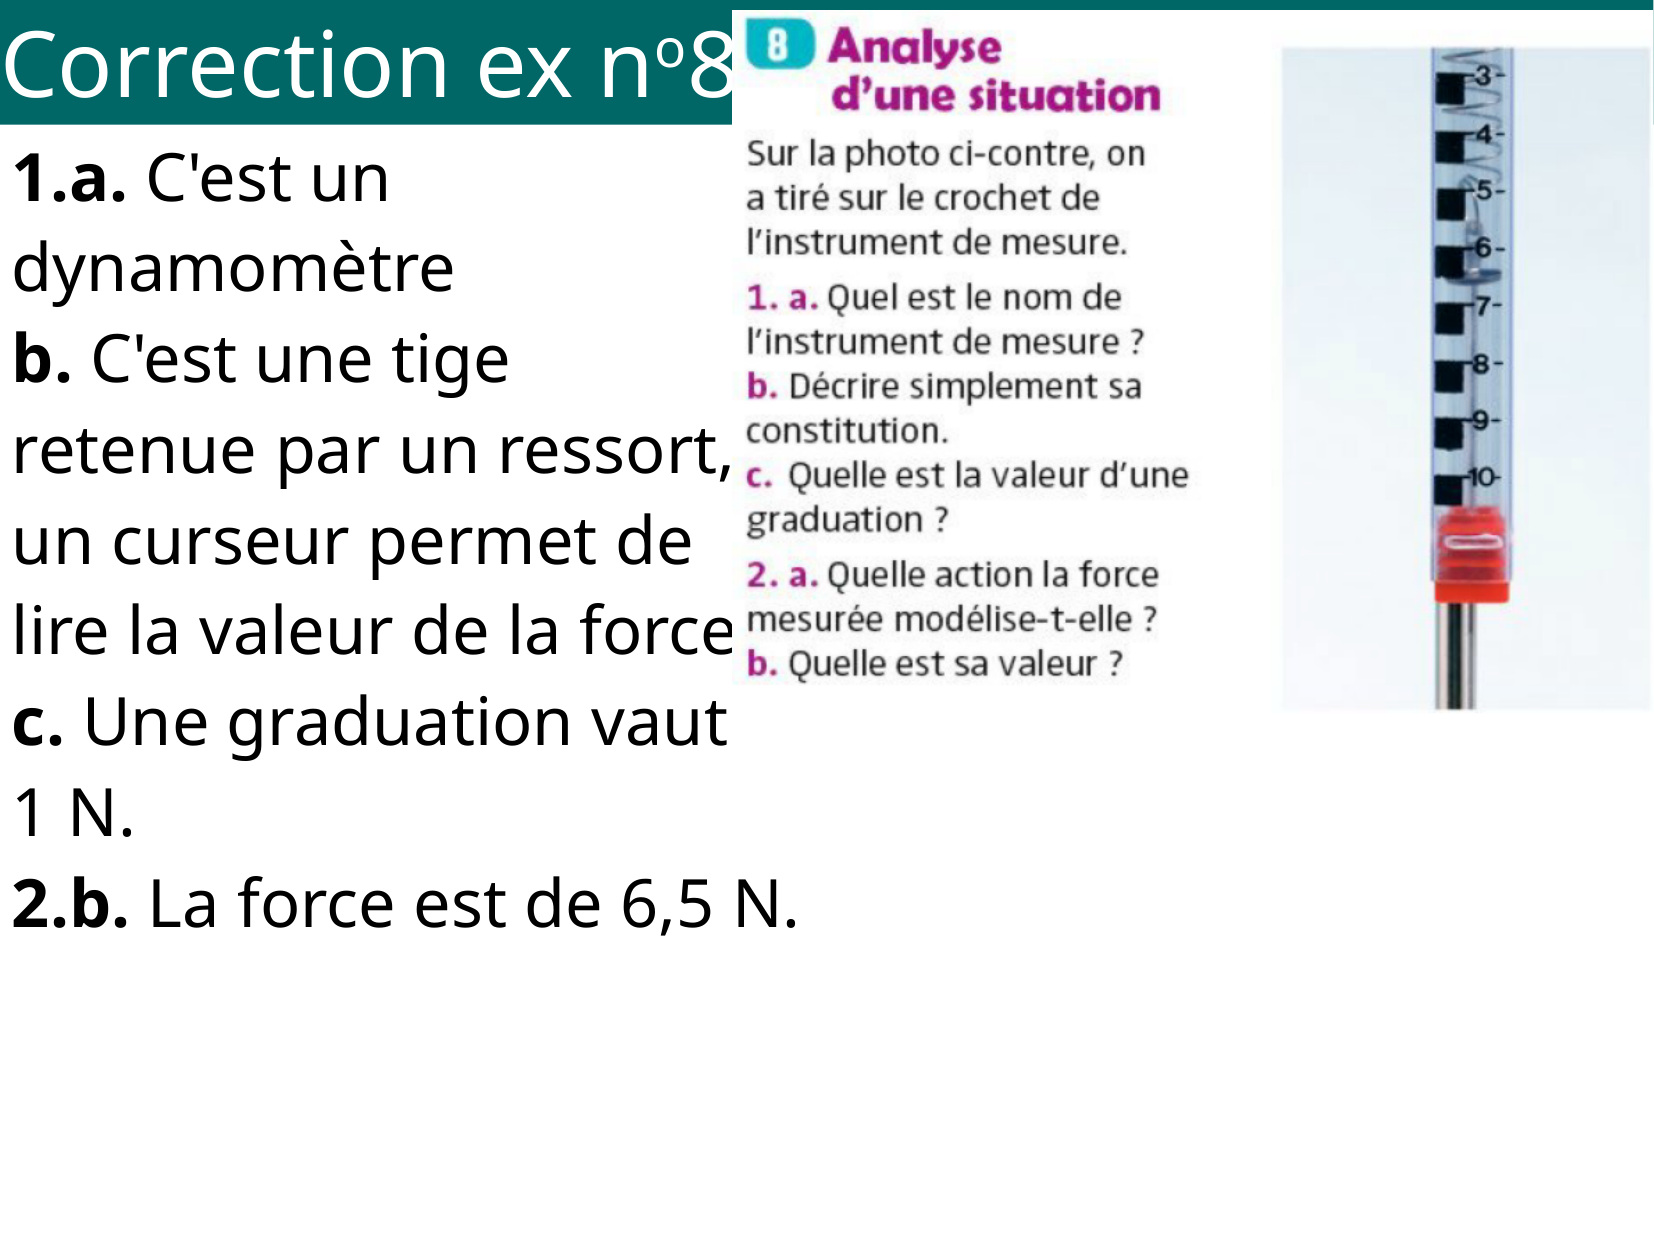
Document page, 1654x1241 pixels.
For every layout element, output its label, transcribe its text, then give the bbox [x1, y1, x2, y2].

subtitle 1.a. C'est un dynamomètre b. C'est une tige retenue par un ressort, un curseur permet de lire la valeur de la force. c. Une graduation vaut 1 N. 2.b. La force est de 6,5 N. [11, 129, 1642, 1229]
picture [732, 10, 1654, 724]
title Correction ex no8 [0, 8, 1654, 116]
